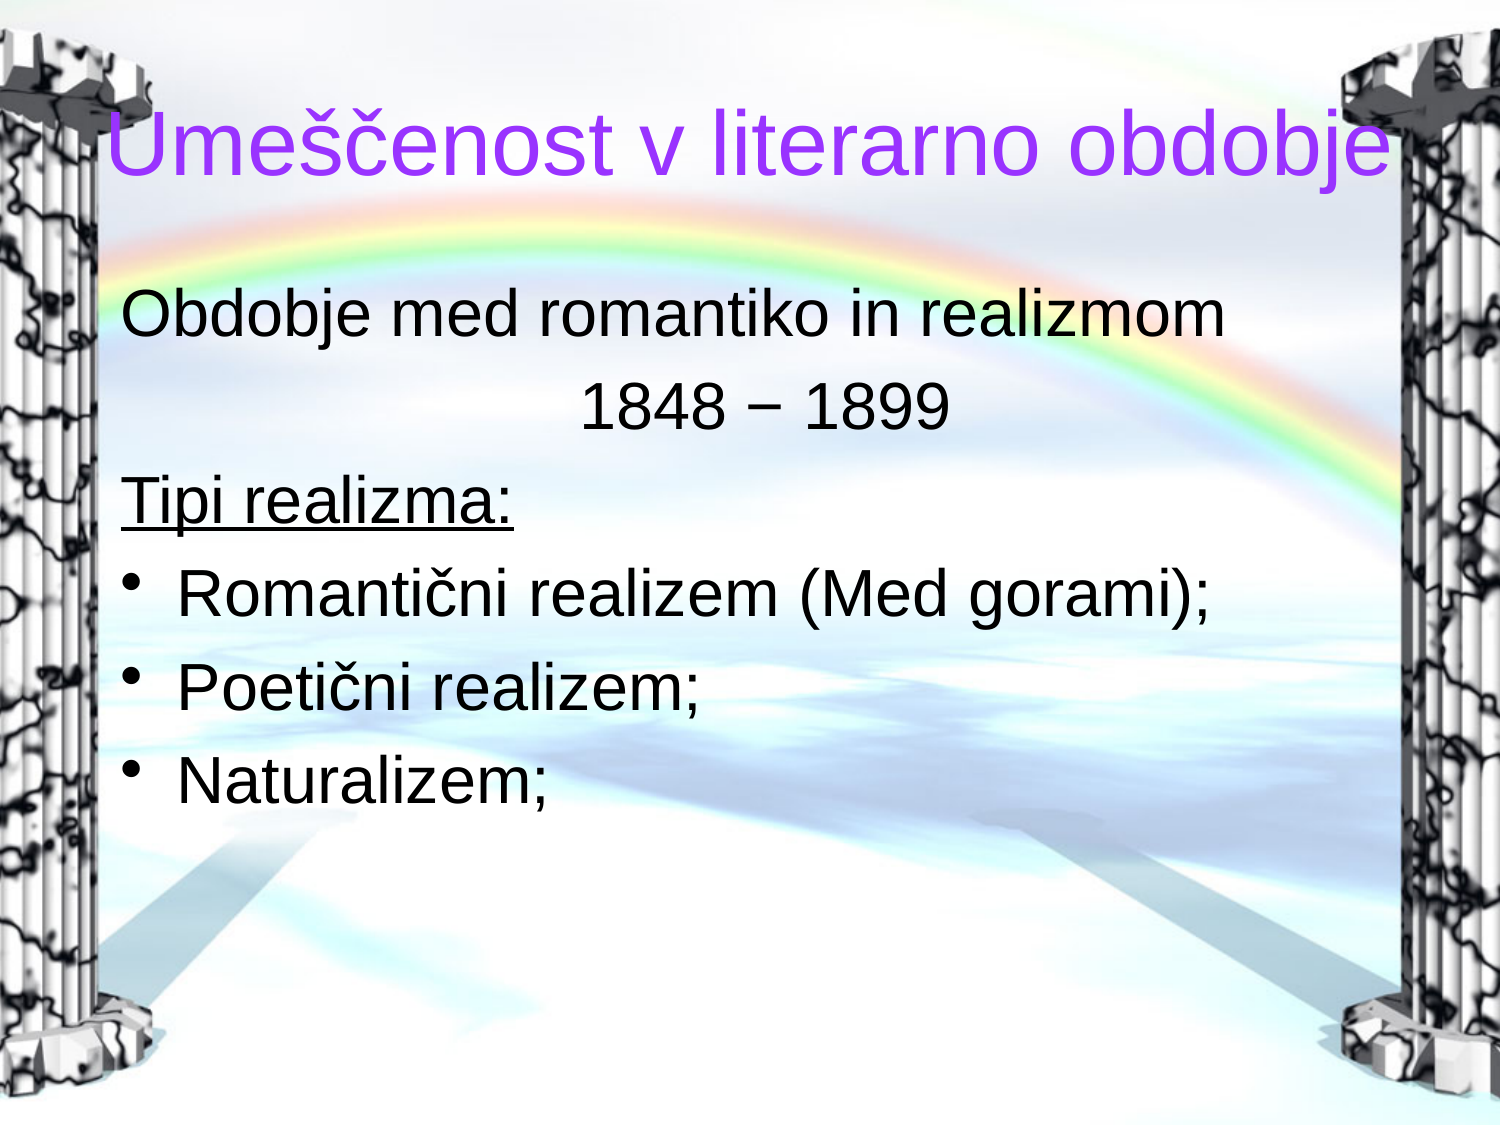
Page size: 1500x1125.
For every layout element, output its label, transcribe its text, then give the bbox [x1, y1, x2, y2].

list Obdobje med romantiko in realizmom 1848 − 1899 Tipi realizma: Romantični realizem (Med gorami); Poetični realizem; Naturalizem; [105, 262, 1425, 1005]
title Umeščenost v literarno obdobje [75, 45, 1425, 233]
picture [0, 0, 1500, 1125]
